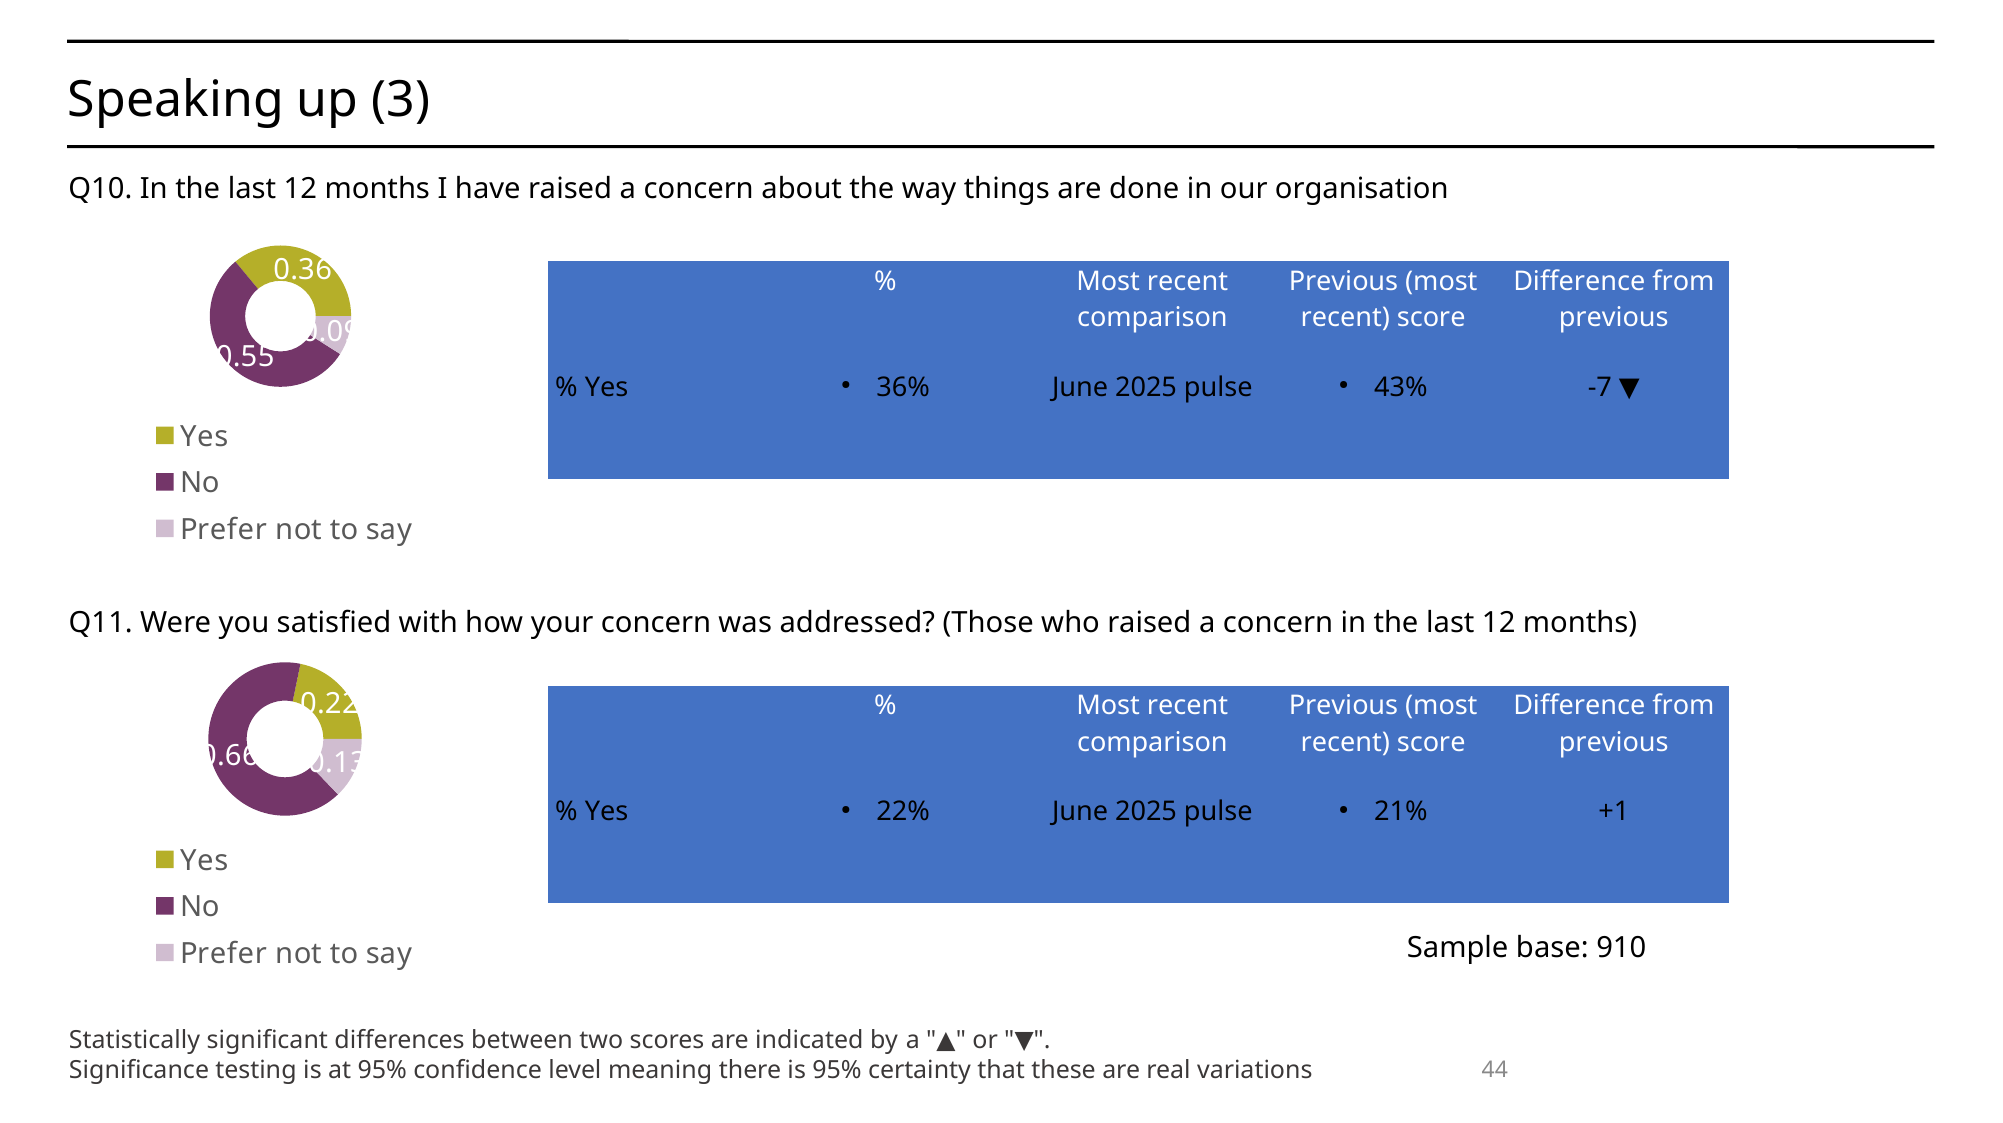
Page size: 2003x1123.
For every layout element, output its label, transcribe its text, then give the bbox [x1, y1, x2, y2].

table_cell 22% [770, 792, 1001, 903]
table_header Previous (most recent) score [1268, 686, 1498, 792]
text_box 44 [1466, 1039, 1934, 1100]
table_header Previous (most recent) score [1268, 261, 1498, 368]
table_header % [770, 686, 1001, 792]
table_header [548, 686, 770, 792]
text_box Q11. Were you satisfied with how your concern was addressed? (Those who raised a concern in the last 12 months) [69, 595, 1958, 638]
table_cell % Yes [548, 368, 770, 479]
chart [48, 230, 521, 555]
table_header [1001, 686, 1037, 792]
table_cell +1 [1498, 792, 1729, 903]
text_box Statistically significant differences between two scores are indicated by a "▲" or "▼". Significance testing is at 95% confidence level meaning there is 95% certainty that these are real variations [54, 1015, 1400, 1092]
table_header [1001, 261, 1037, 368]
table_header Most recent comparison [1037, 686, 1268, 792]
table_cell [1001, 368, 1037, 479]
table_header Difference from previous [1498, 261, 1729, 368]
table_header Most recent comparison [1037, 261, 1268, 368]
table_cell June 2025 pulse [1037, 368, 1268, 479]
table_cell [1001, 792, 1037, 903]
table_header [548, 261, 770, 368]
chart [48, 654, 521, 979]
table_header Difference from previous [1498, 686, 1729, 792]
text_box Sample base: 910 [1391, 920, 1705, 972]
text_box Q10. In the last 12 months I have raised a concern about the way things are done in our organisation [68, 162, 1634, 205]
table_cell -7 ▼ [1498, 368, 1729, 479]
table_cell % Yes [548, 792, 770, 903]
title Speaking up (3) [67, 48, 1936, 136]
table_cell 43% [1268, 368, 1498, 479]
table_cell 21% [1268, 792, 1498, 903]
table_cell June 2025 pulse [1037, 792, 1268, 903]
table_cell 36% [770, 368, 1001, 479]
table_header % [770, 261, 1001, 368]
